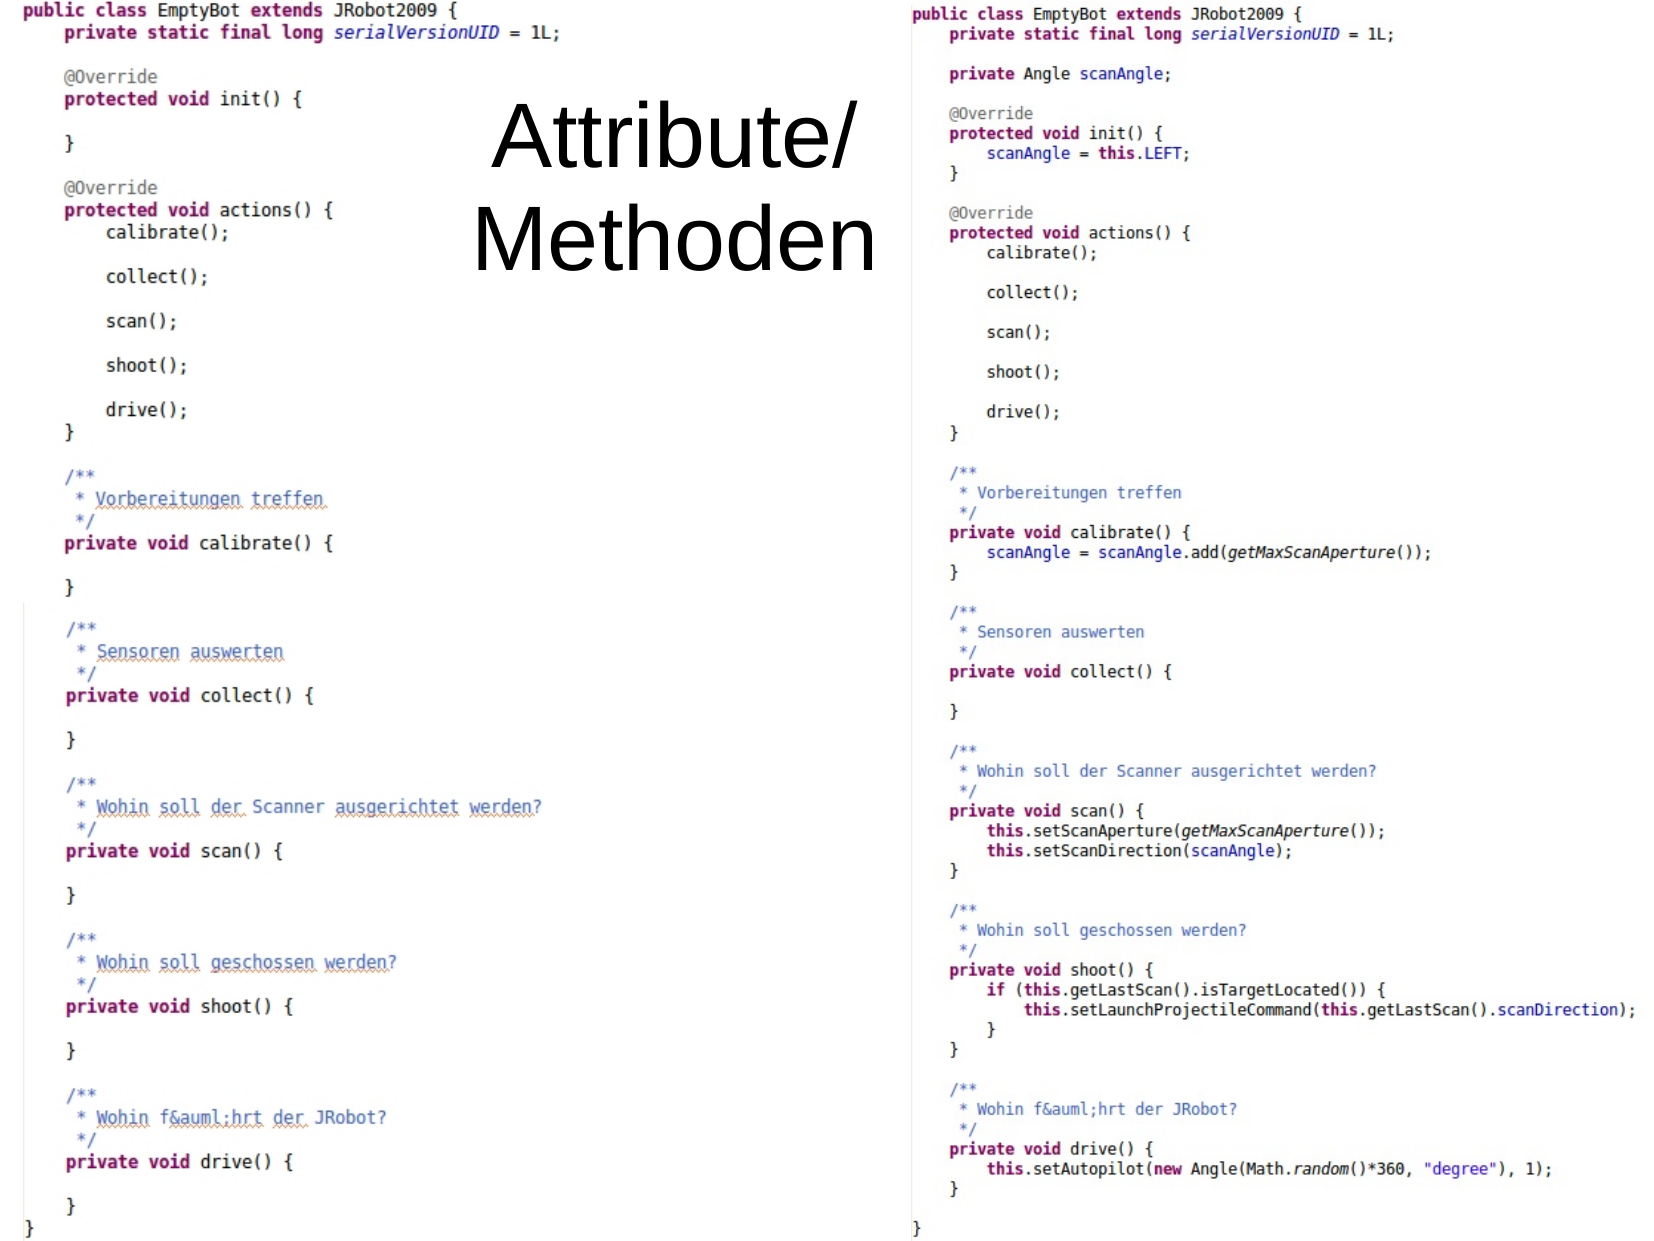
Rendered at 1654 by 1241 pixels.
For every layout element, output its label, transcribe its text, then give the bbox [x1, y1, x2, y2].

title Attribute/ Methoden [412, 37, 938, 338]
picture [911, 0, 1654, 1241]
picture [23, 0, 563, 1241]
